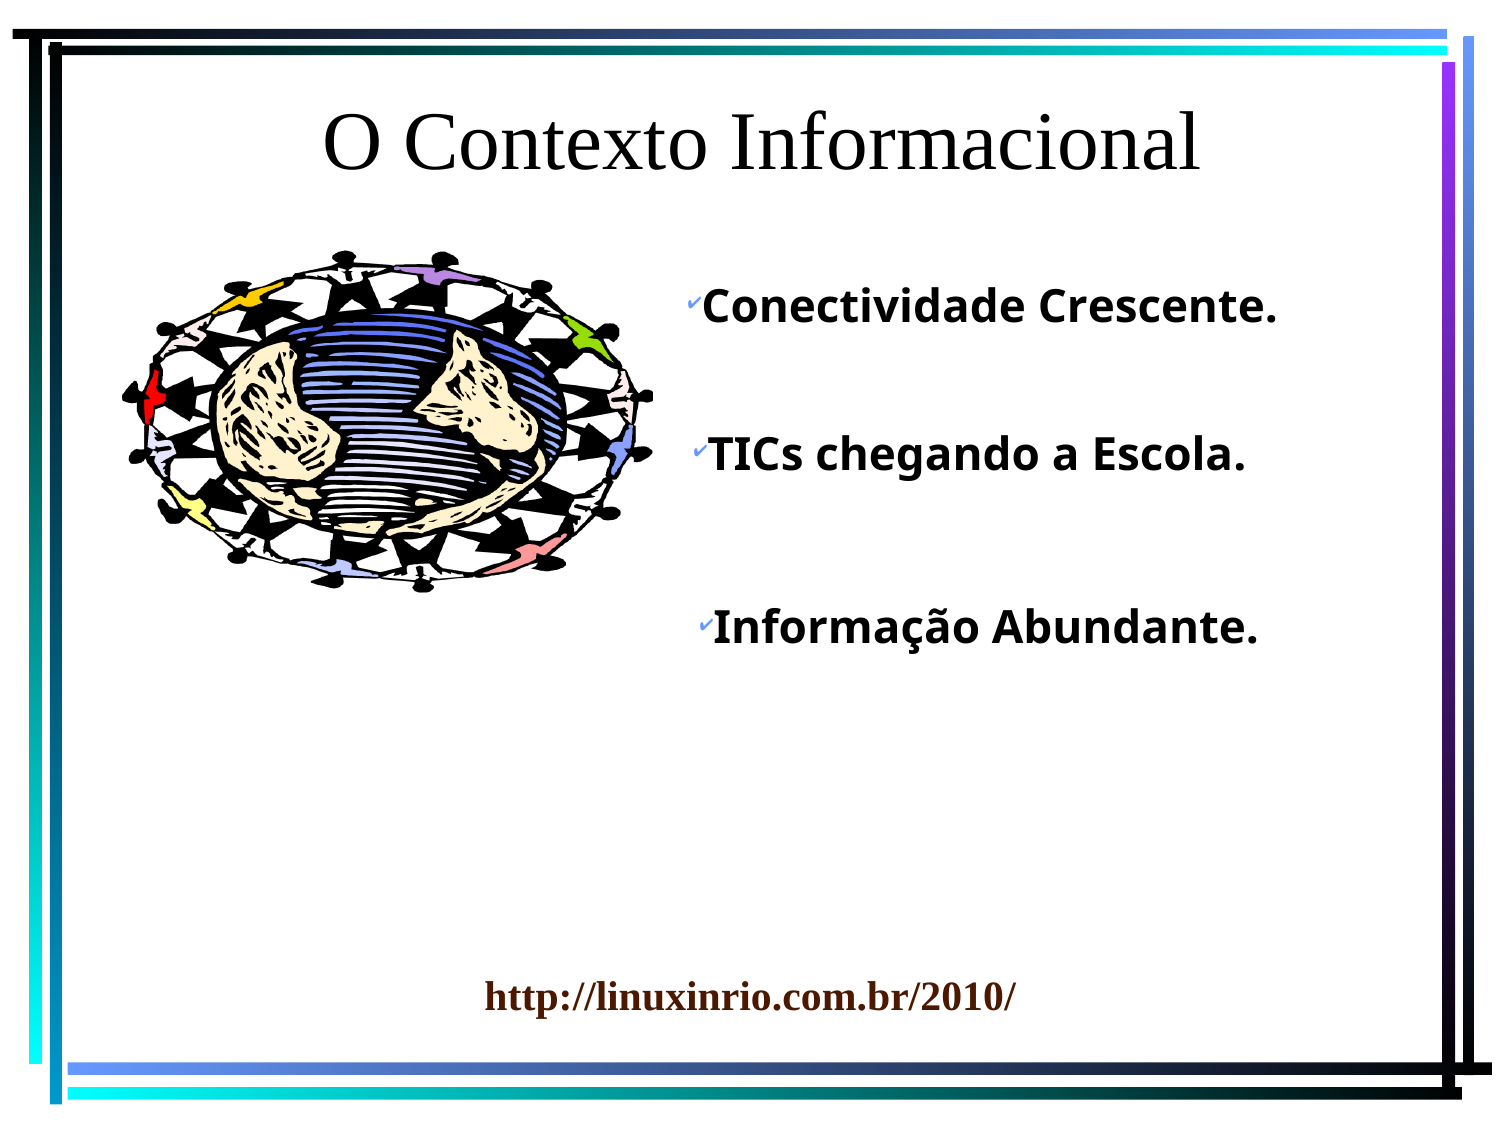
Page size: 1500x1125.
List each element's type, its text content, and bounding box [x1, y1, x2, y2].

text_box Conectividade Crescente. [673, 265, 1441, 335]
picture [0, 0, 1500, 1125]
text_box Informação Abundante. [685, 587, 1453, 656]
title O Contexto Informacional [125, 87, 1401, 213]
text_box http://linuxinrio.com.br/2010/ [419, 957, 1032, 1029]
text_box TICs chegando a Escola. [679, 413, 1447, 483]
